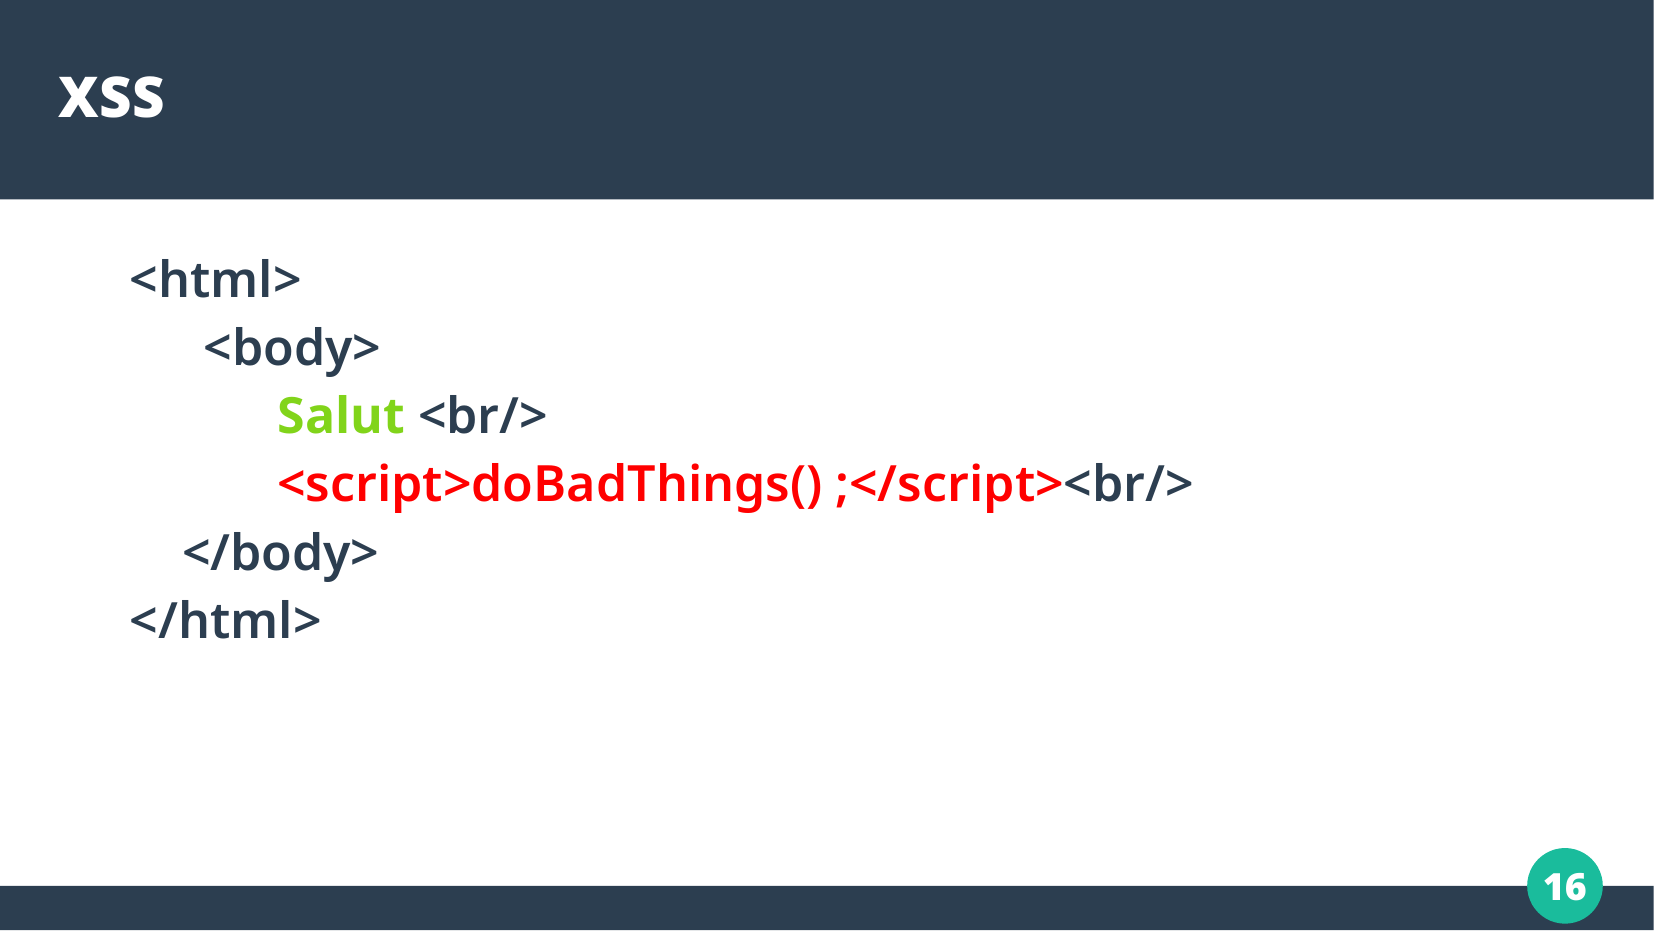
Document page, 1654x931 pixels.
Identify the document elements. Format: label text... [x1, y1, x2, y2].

list <html> <body> Salut <br/> <script>doBadThings() ;</script><br/> </body> </html> [59, 243, 1595, 864]
title XSS [59, 37, 1595, 155]
